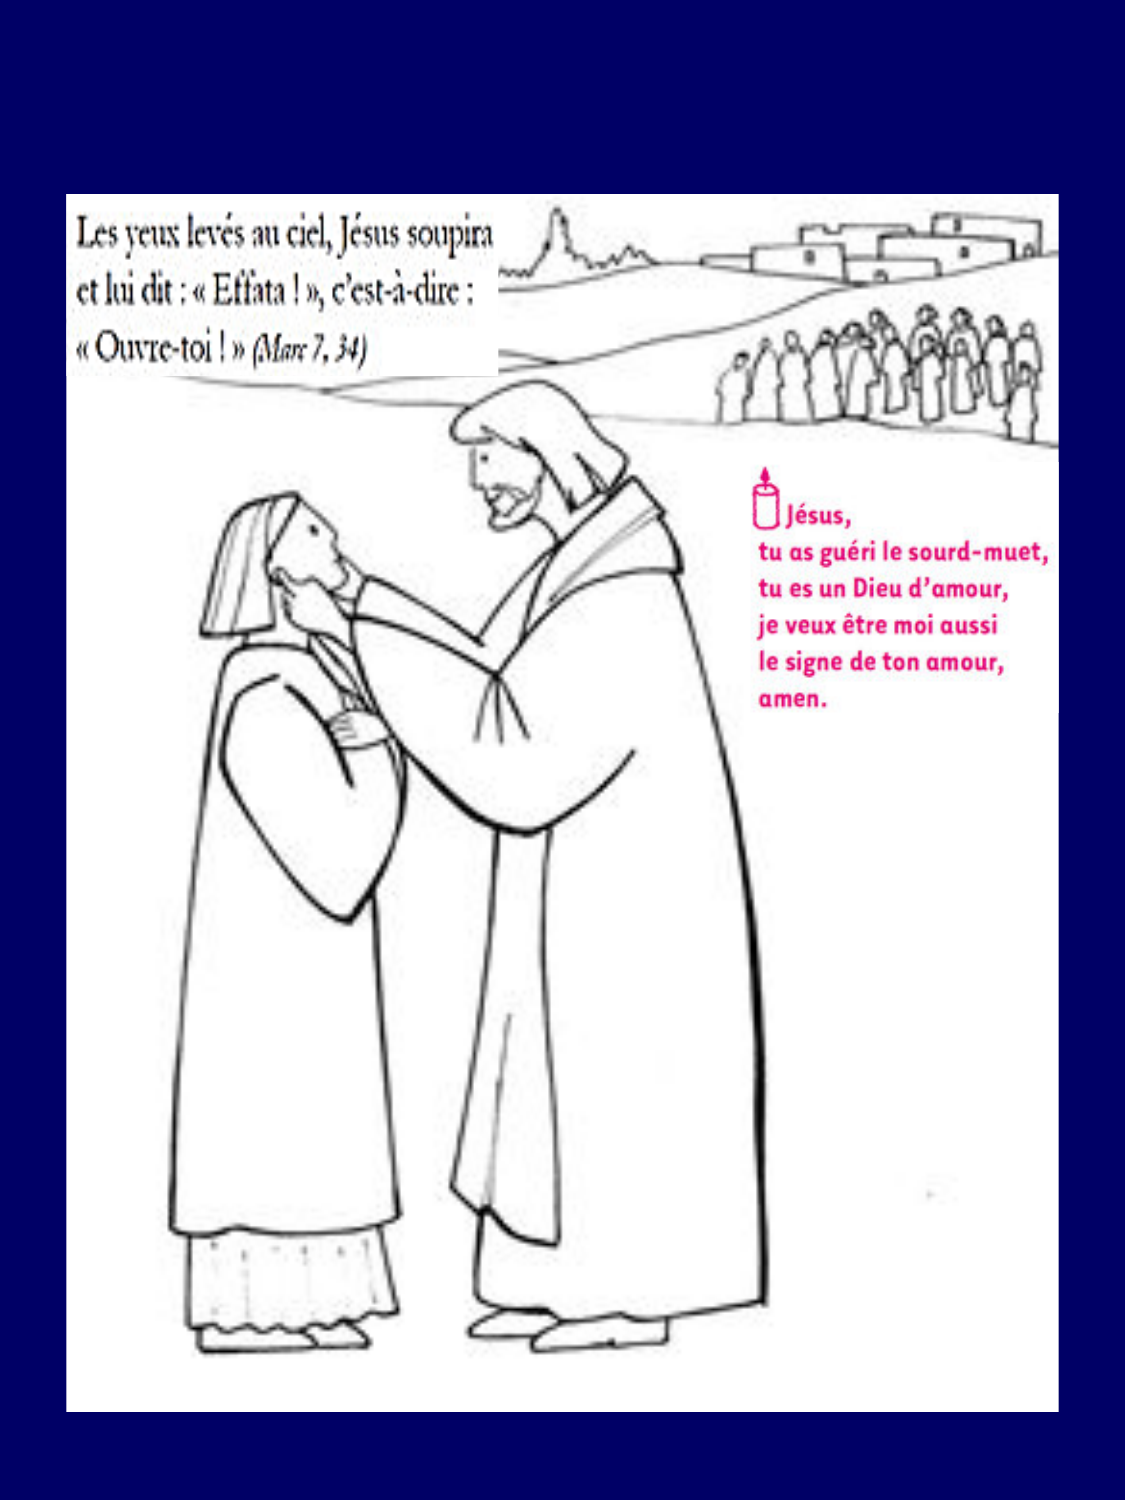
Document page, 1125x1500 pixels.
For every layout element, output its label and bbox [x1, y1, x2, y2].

picture [66, 194, 1059, 1412]
